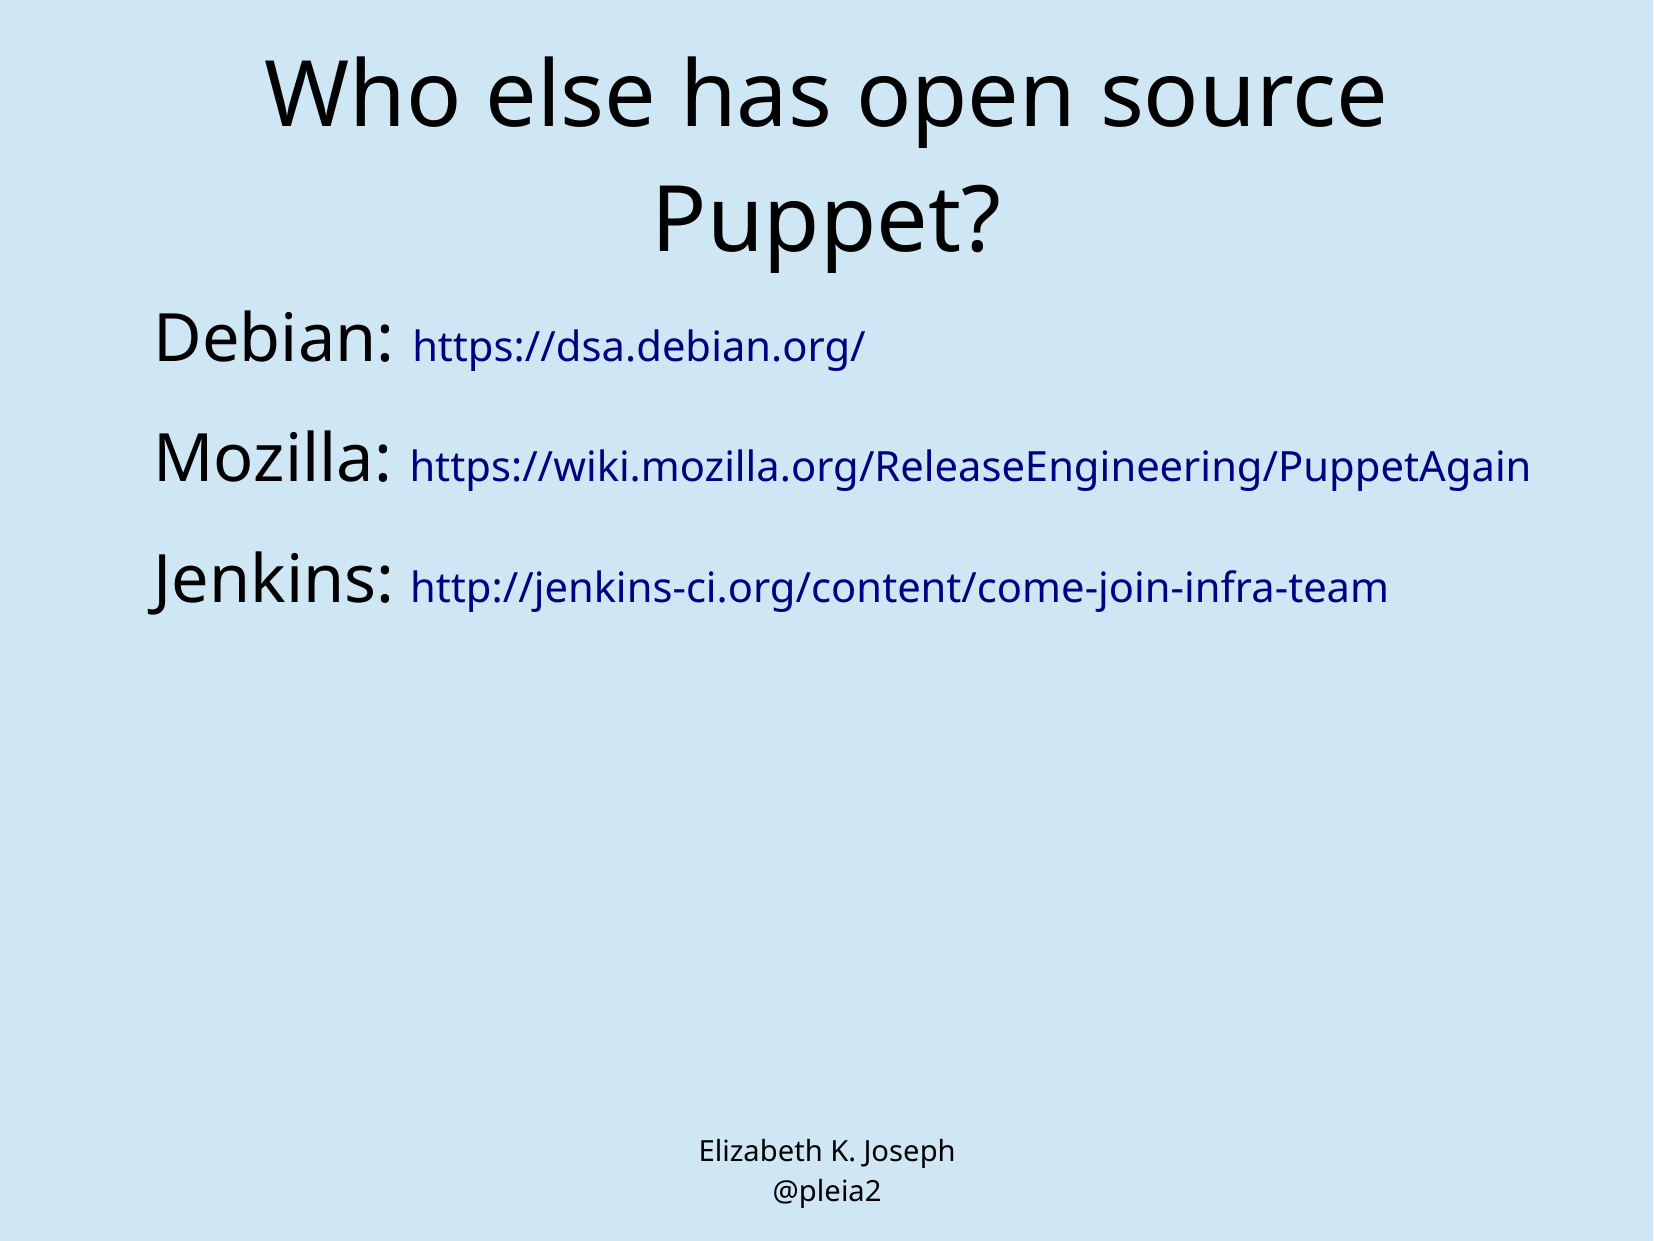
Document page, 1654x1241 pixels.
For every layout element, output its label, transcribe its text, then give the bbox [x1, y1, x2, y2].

title Who else has open source Puppet? [82, 49, 1571, 257]
list Debian: https://dsa.debian.org/ Mozilla: https://wiki.mozilla.org/ReleaseEngineering/PuppetAgain Jenkins: http://jenkins-ci.org/content/come-join-infra-team [82, 290, 1571, 1010]
